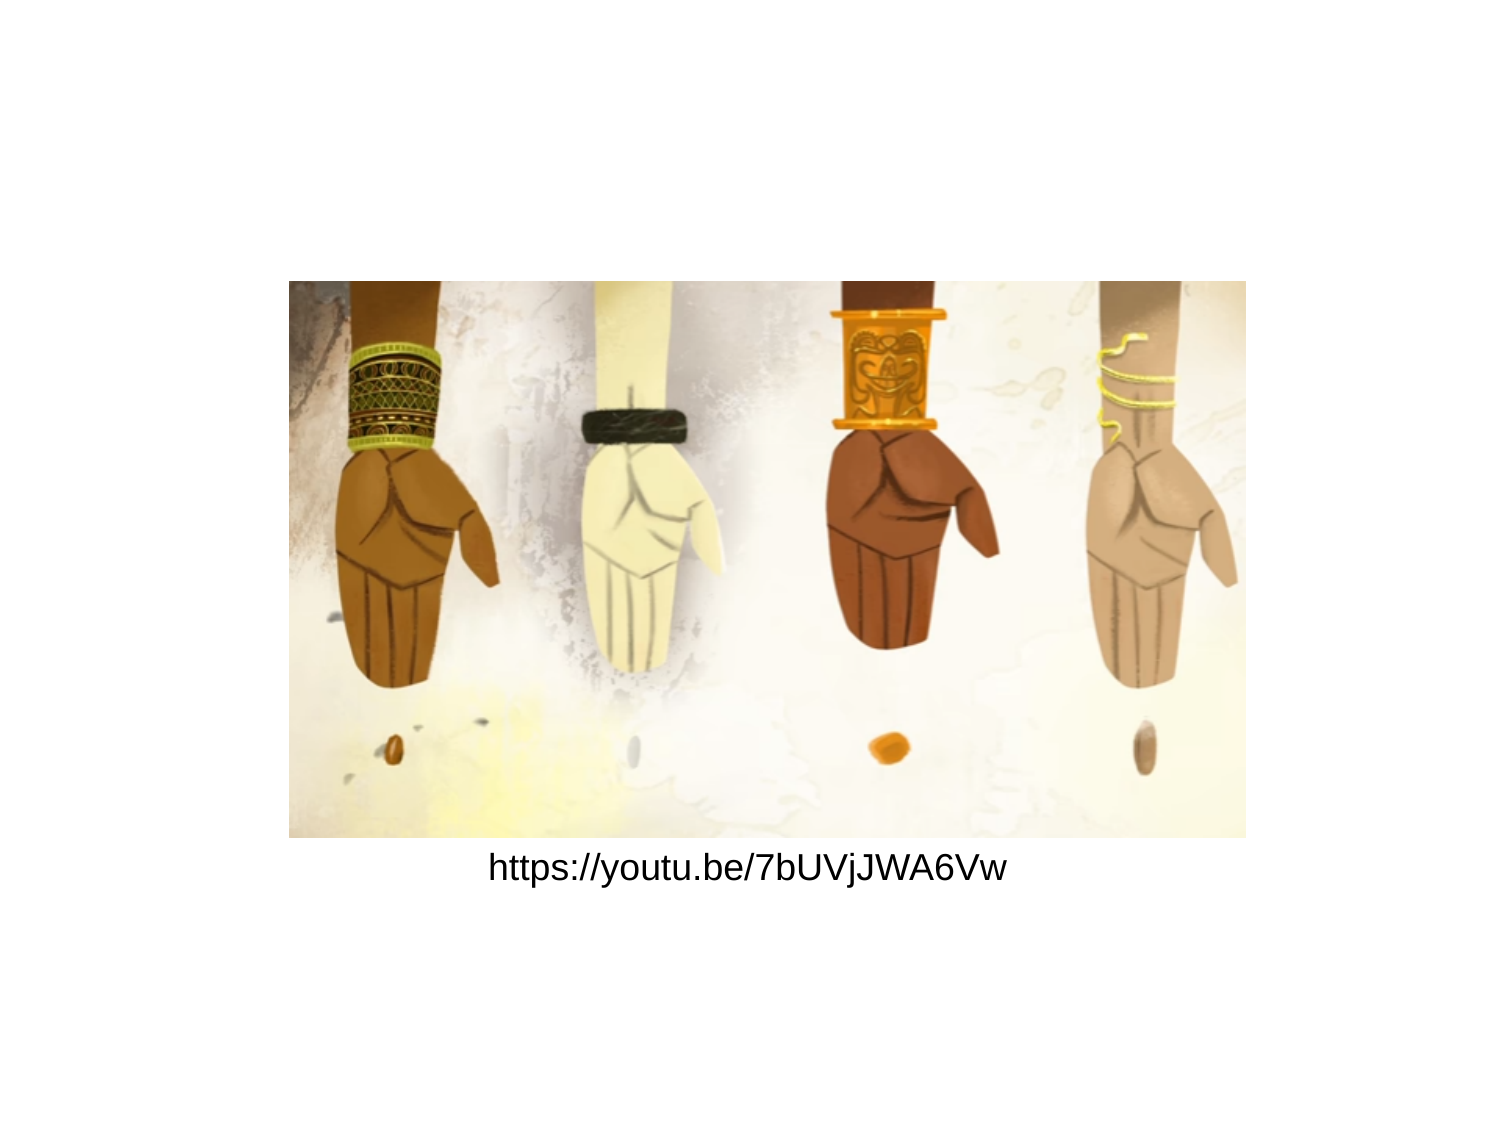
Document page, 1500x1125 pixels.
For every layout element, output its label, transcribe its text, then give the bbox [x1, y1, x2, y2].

picture [289, 281, 1246, 838]
text_box https://youtu.be/7bUVjJWA6Vw [473, 835, 1022, 896]
